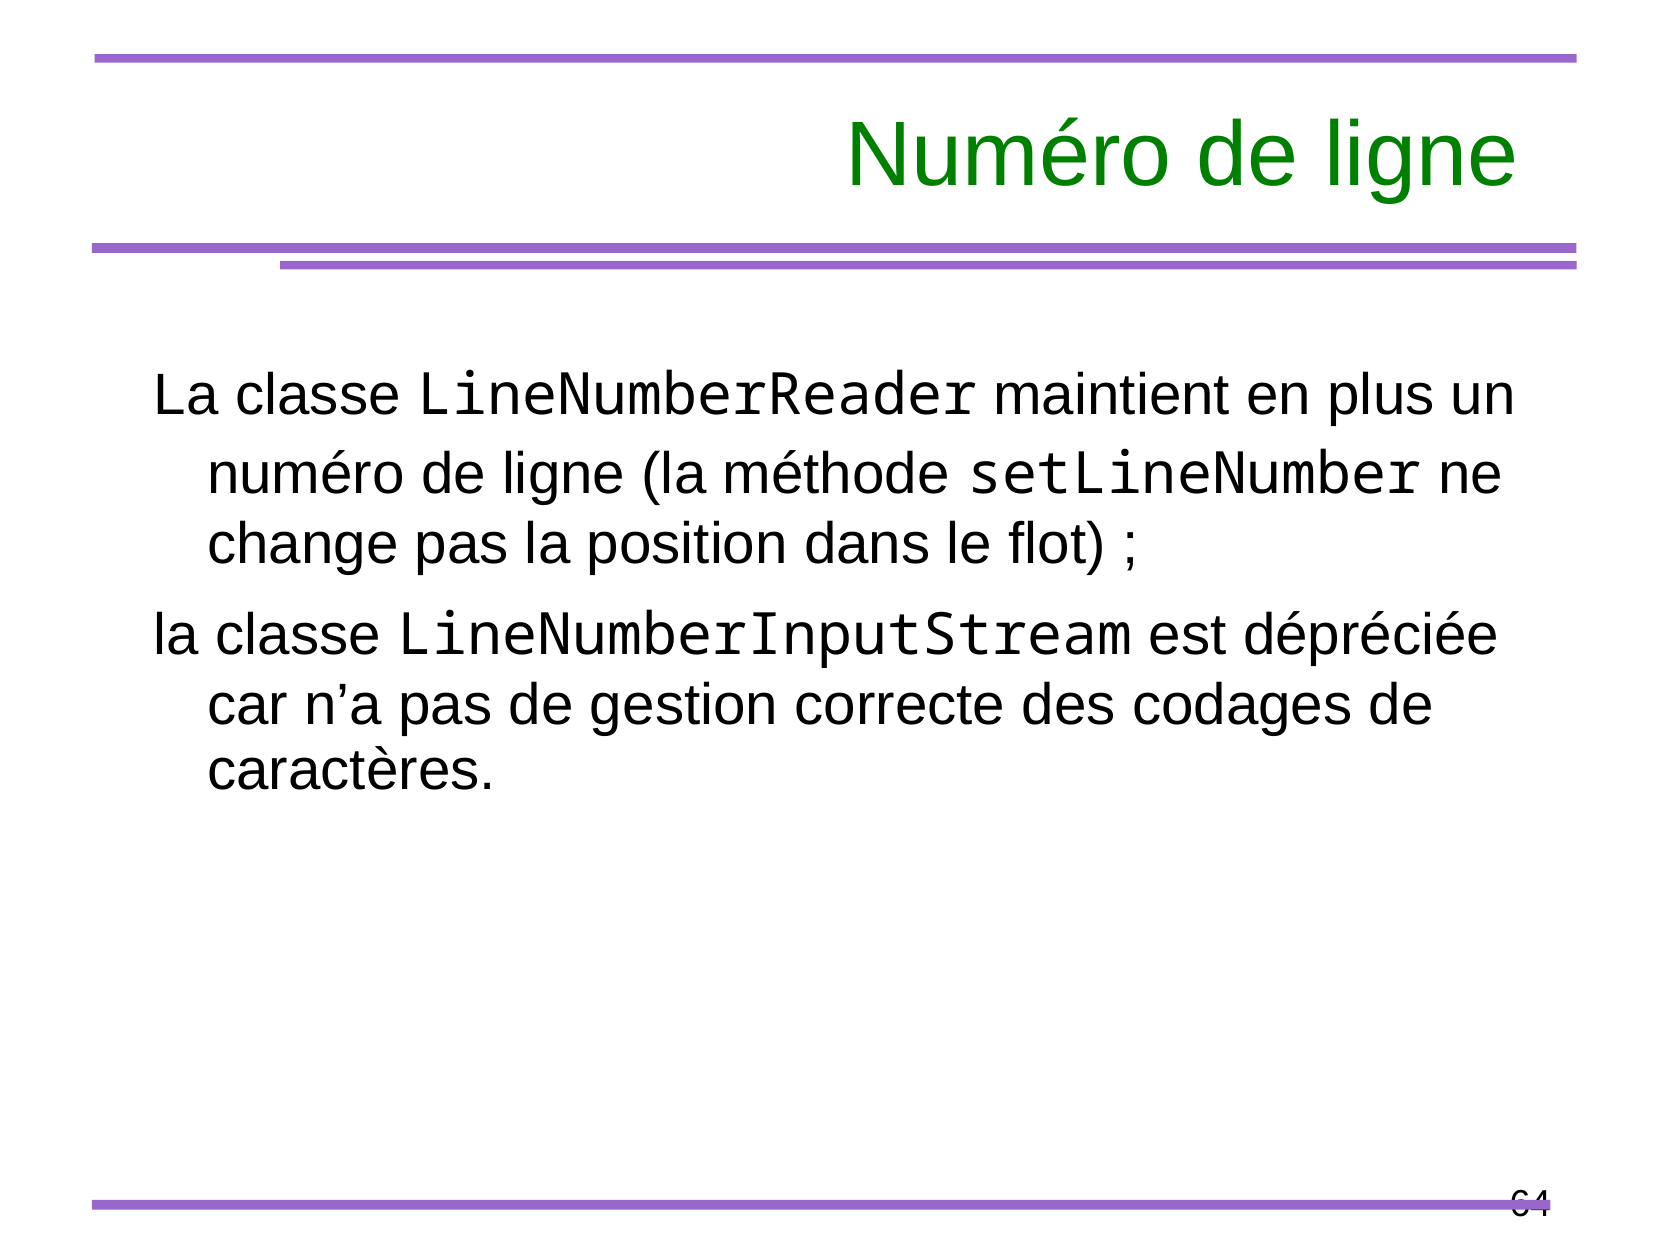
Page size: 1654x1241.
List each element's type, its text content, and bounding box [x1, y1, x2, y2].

title Numéro de ligne [121, 42, 1534, 265]
list La classe LineNumberReader maintient en plus un numéro de ligne (la méthode setLineNumber ne change pas la position dans le flot) ; la classe LineNumberInputStream est dépréciée car n’a pas de gestion correcte des codages de caractères. [121, 344, 1534, 1142]
